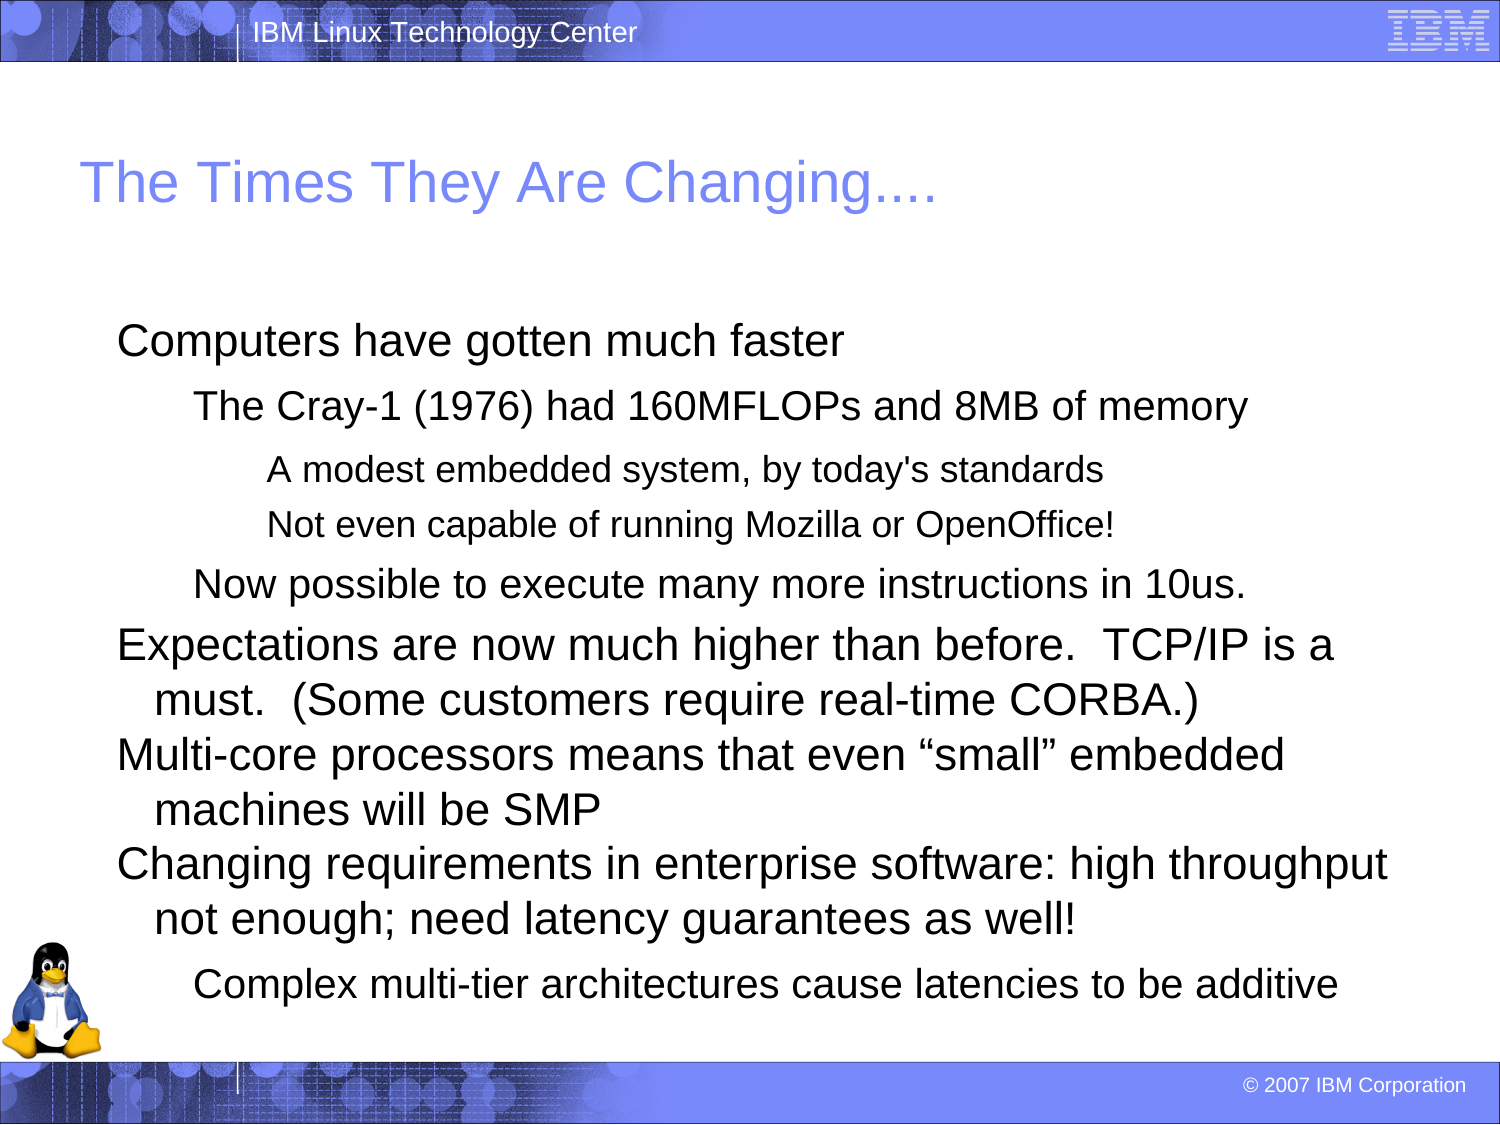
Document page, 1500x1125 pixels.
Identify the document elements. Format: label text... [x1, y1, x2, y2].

title The Times They Are Changing.... [79, 142, 1379, 225]
picture [1, 1, 1499, 61]
picture [1, 1063, 1499, 1123]
picture [0, 940, 103, 1061]
list Computers have gotten much faster The Cray-1 (1976) had 160MFLOPs and 8MB of memory A modest embedded system, by today's standards Not even capable of running Mozilla or OpenOffice! Now possible to execute many more instructions in 10us. Expectations are now much higher than before. TCP/IP is a must. (Some customers require real-time CORBA.) Multi-core processors means that even “small” embedded machines will be SMP Changing requirements in enterprise software: high throughput not enough; need latency guarantees as well! Complex multi-tier architectures cause latencies to be additive [116, 311, 1426, 1004]
